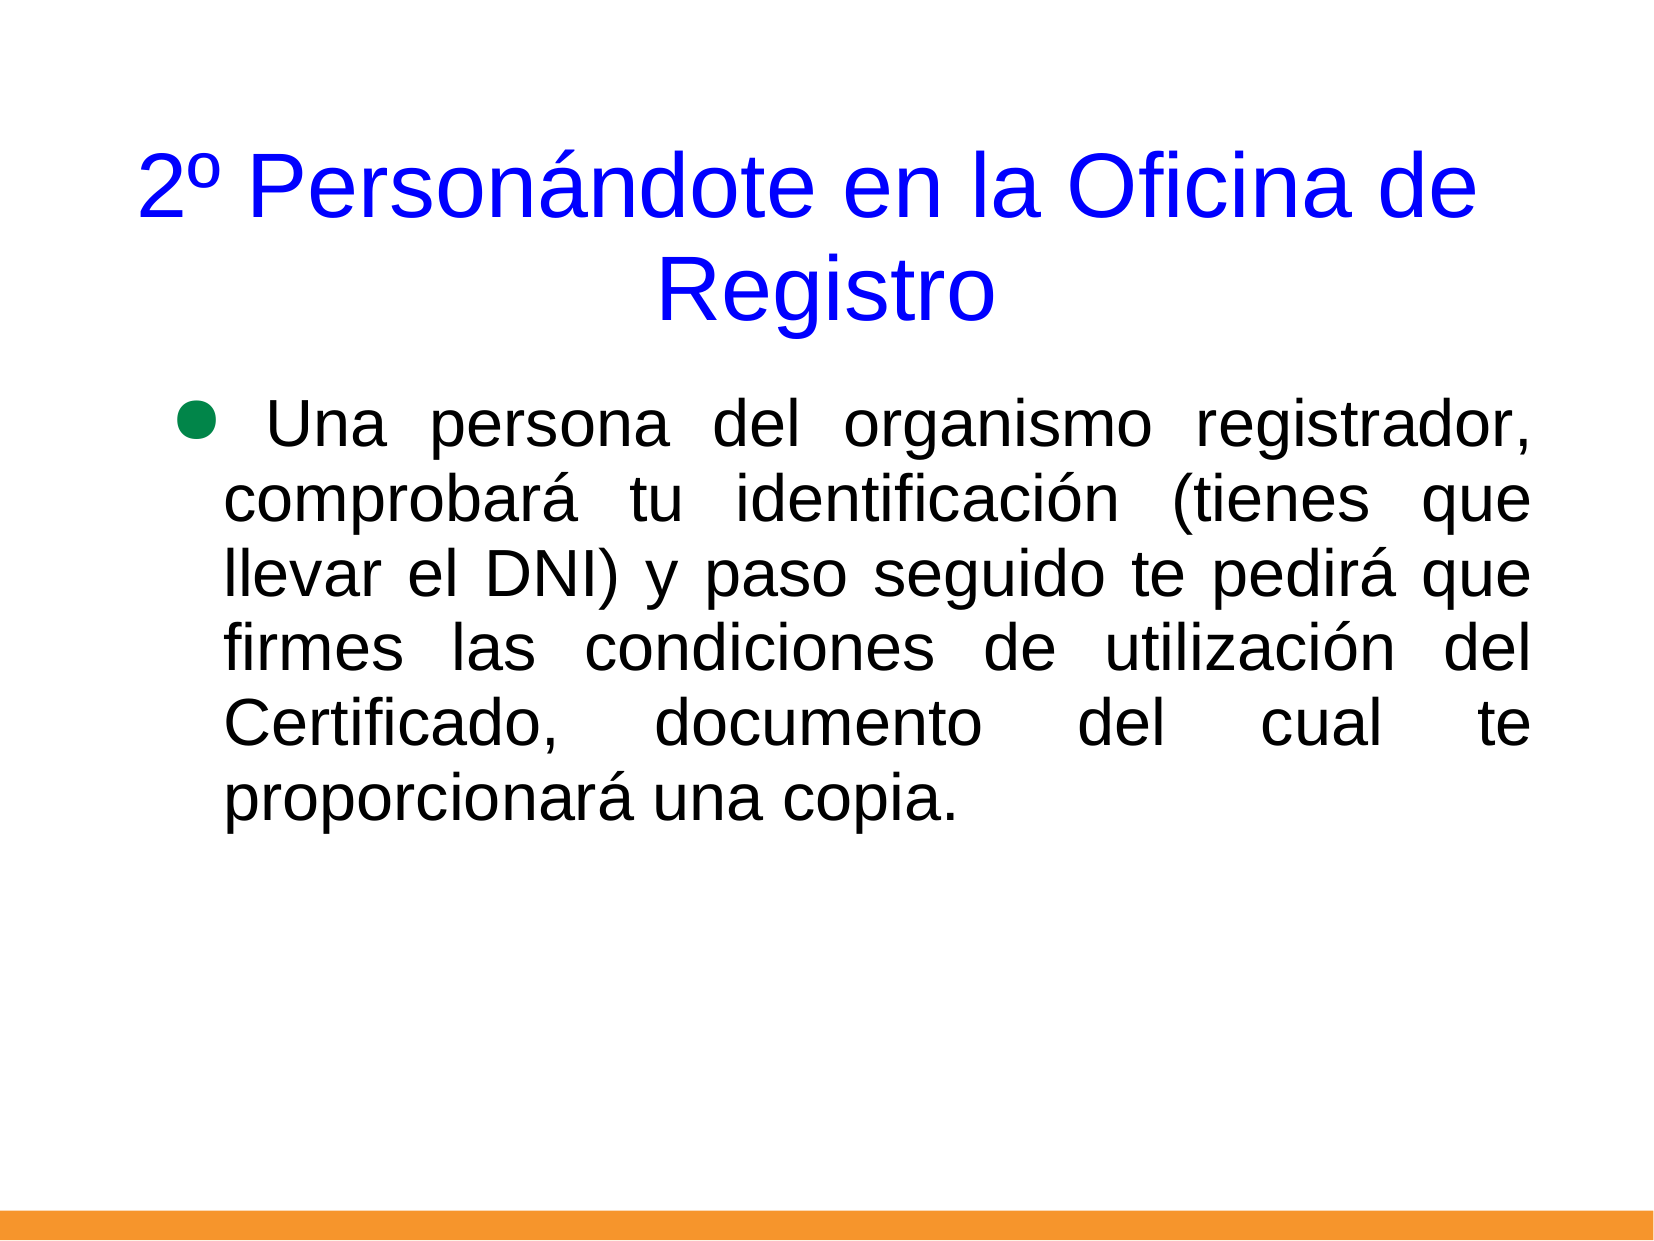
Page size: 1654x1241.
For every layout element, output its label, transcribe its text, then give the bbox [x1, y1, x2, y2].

title 2º Personándote en la Oficina de Registro [65, 134, 1554, 340]
list Una persona del organismo registrador, comprobará tu identificación (tienes que llevar el DNI) y paso seguido te pedirá que firmes las condiciones de utilización del Certificado, documento del cual te proporcionará una copia. [152, 386, 1534, 835]
